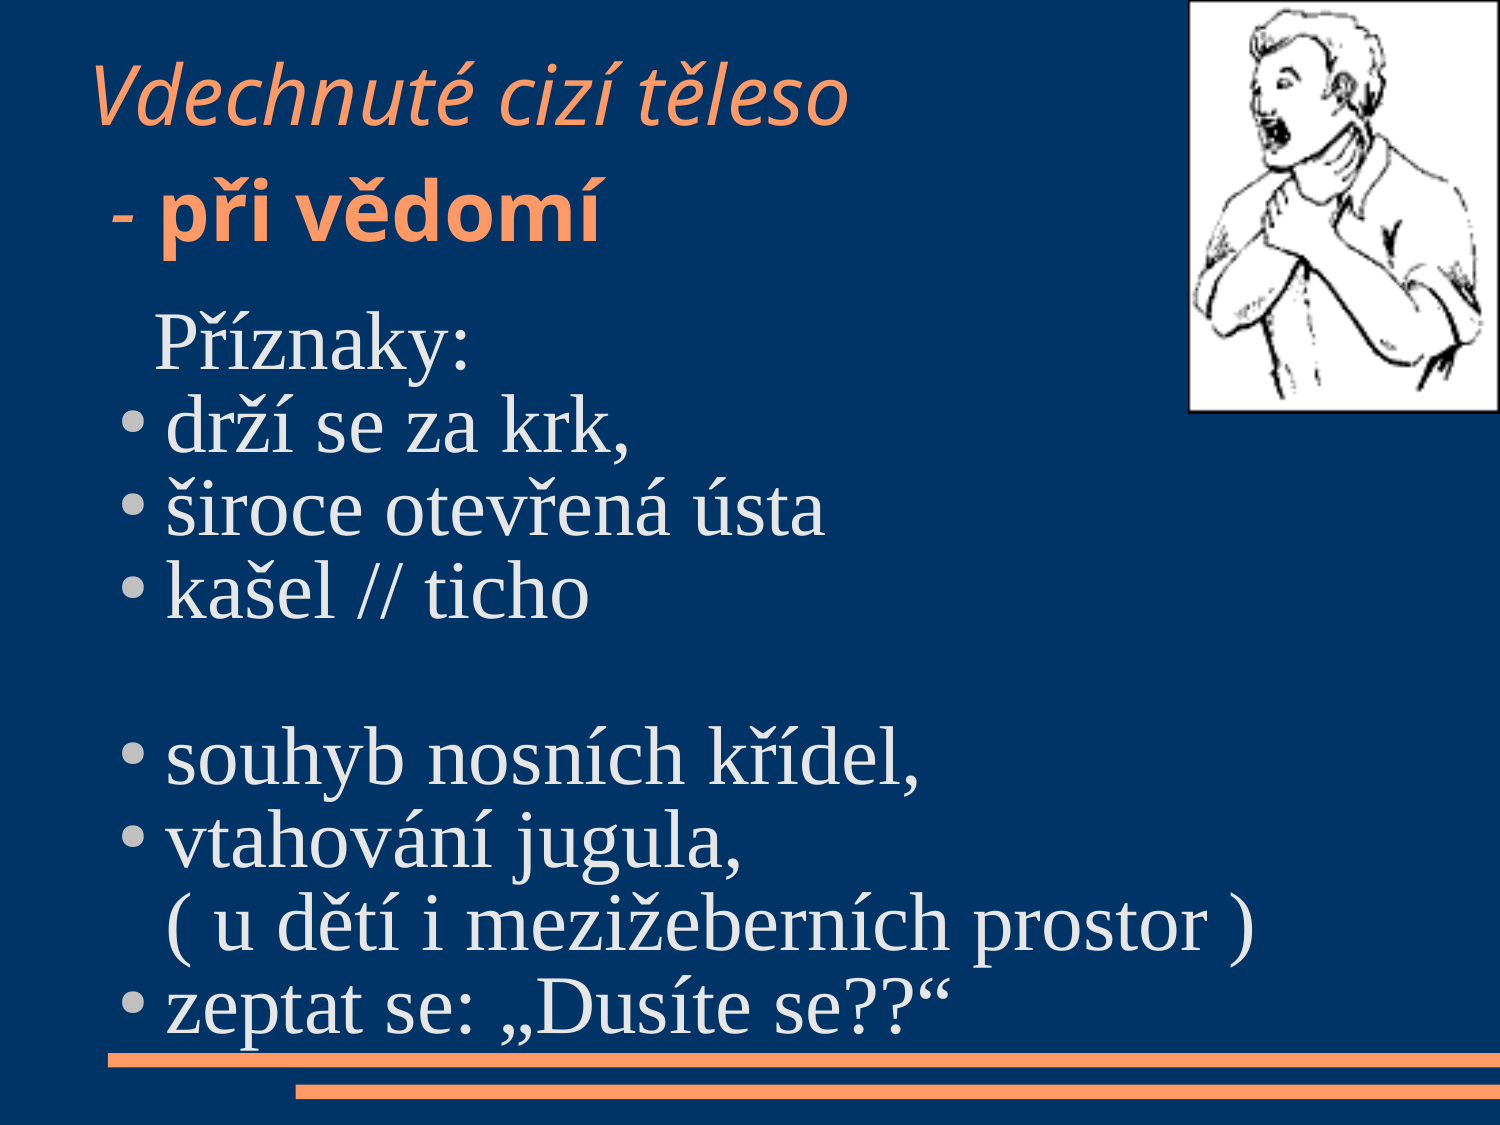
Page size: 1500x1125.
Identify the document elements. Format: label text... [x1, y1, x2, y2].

picture [1188, 0, 1500, 414]
list Příznaky: drží se za krk, široce otevřená ústa kašel // ticho souhyb nosních křídel, vtahování jugula, ( u dětí i mezižeberních prostor ) zeptat se: „Dusíte se??“ [118, 295, 1500, 1125]
title Vdechnuté cizí těleso - při vědomí [88, 46, 1188, 254]
